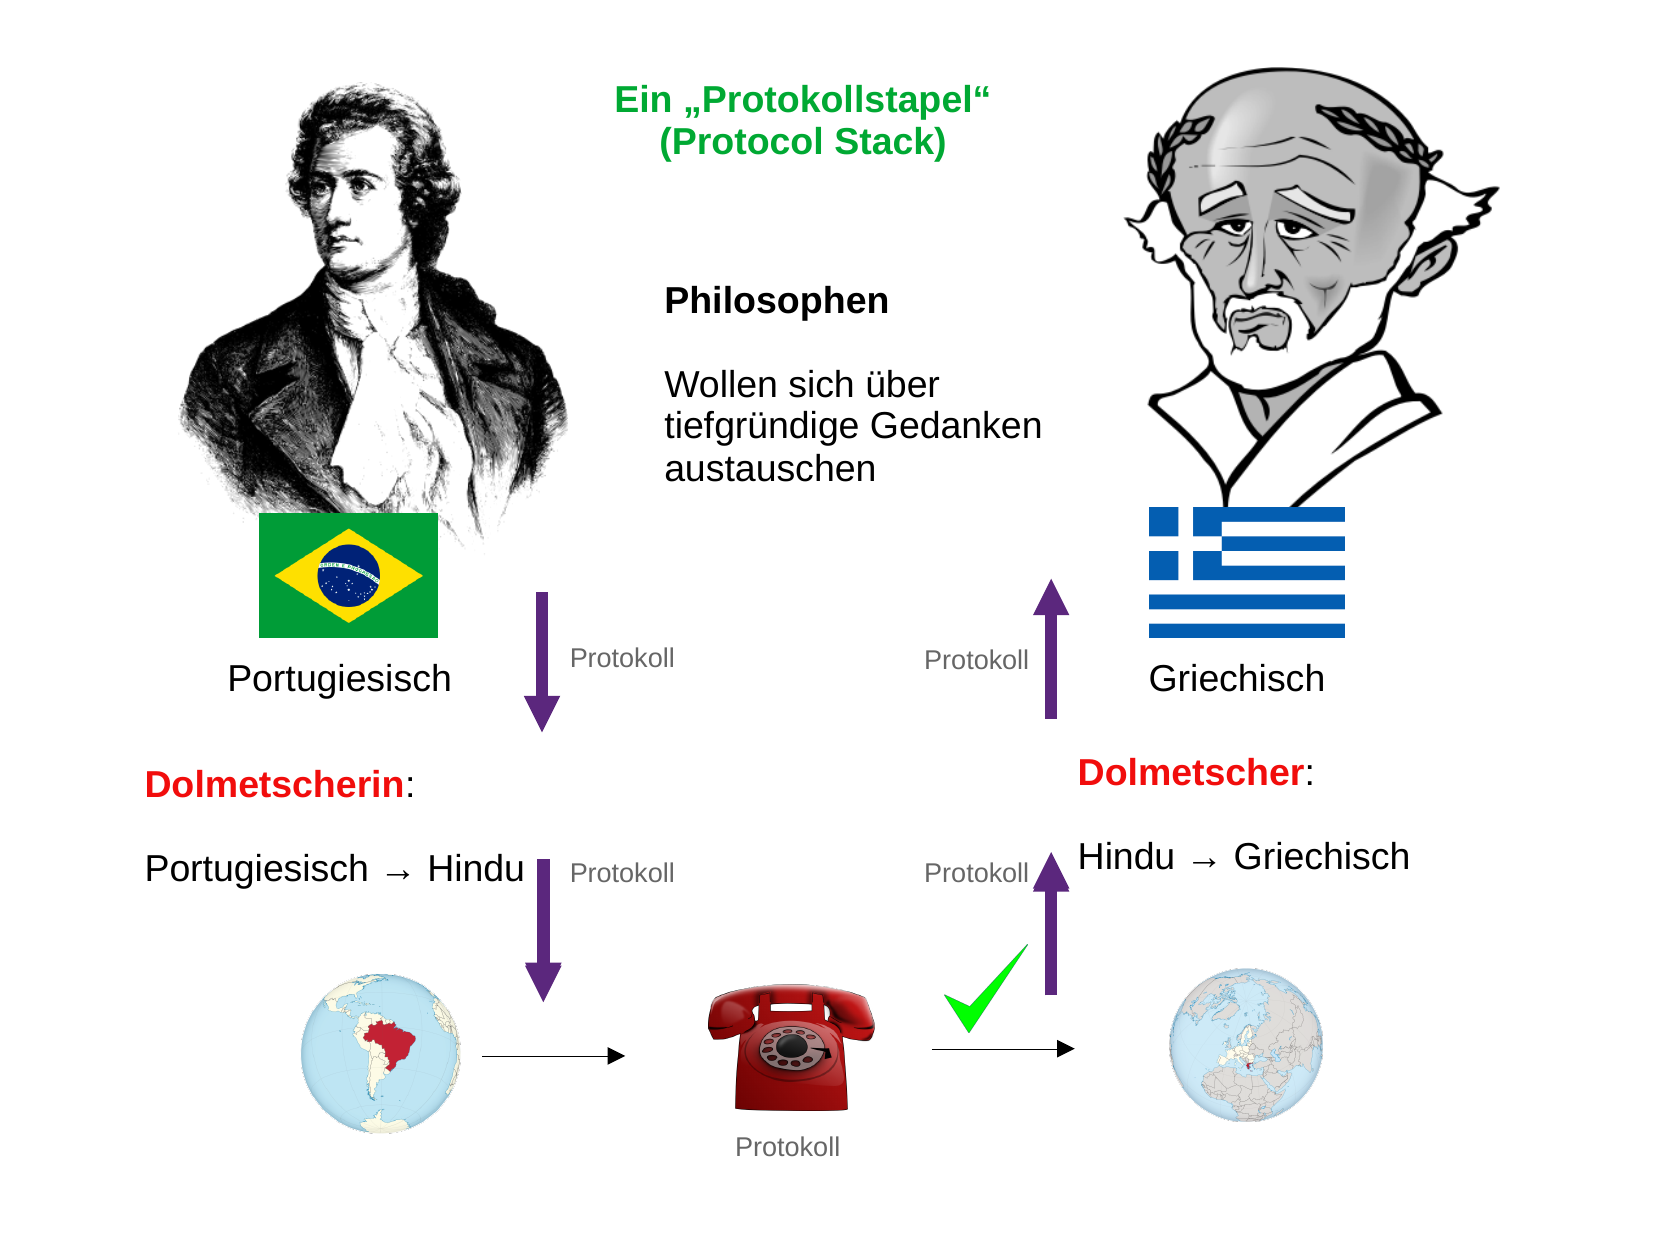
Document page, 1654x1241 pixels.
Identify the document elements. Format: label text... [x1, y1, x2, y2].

text_box Griechisch [1133, 649, 1571, 709]
text_box Protokoll [555, 850, 709, 896]
text_box Protokoll [720, 1124, 875, 1170]
picture [944, 944, 1028, 1033]
text_box Dolmetscherin: Portugiesisch → Hindu [129, 755, 603, 910]
text_box Dolmetscher: Hindu → Griechisch [1062, 744, 1536, 898]
text_box Philosophen Wollen sich über tiefgründige Gedanken austauschen [649, 271, 1087, 539]
text_box Portugiesisch [548, 649, 650, 709]
picture [300, 973, 461, 1134]
text_box Portugiesisch [212, 649, 536, 709]
text_box Protokoll [555, 635, 709, 681]
picture [177, 82, 568, 638]
picture [1123, 67, 1501, 638]
text_box Ein „Protokollstapel“ (Protocol Stack) [543, 70, 1063, 170]
text_box Protokoll [909, 637, 1063, 683]
text_box Protokoll [909, 850, 1063, 896]
picture [708, 984, 875, 1111]
picture [1169, 968, 1323, 1123]
